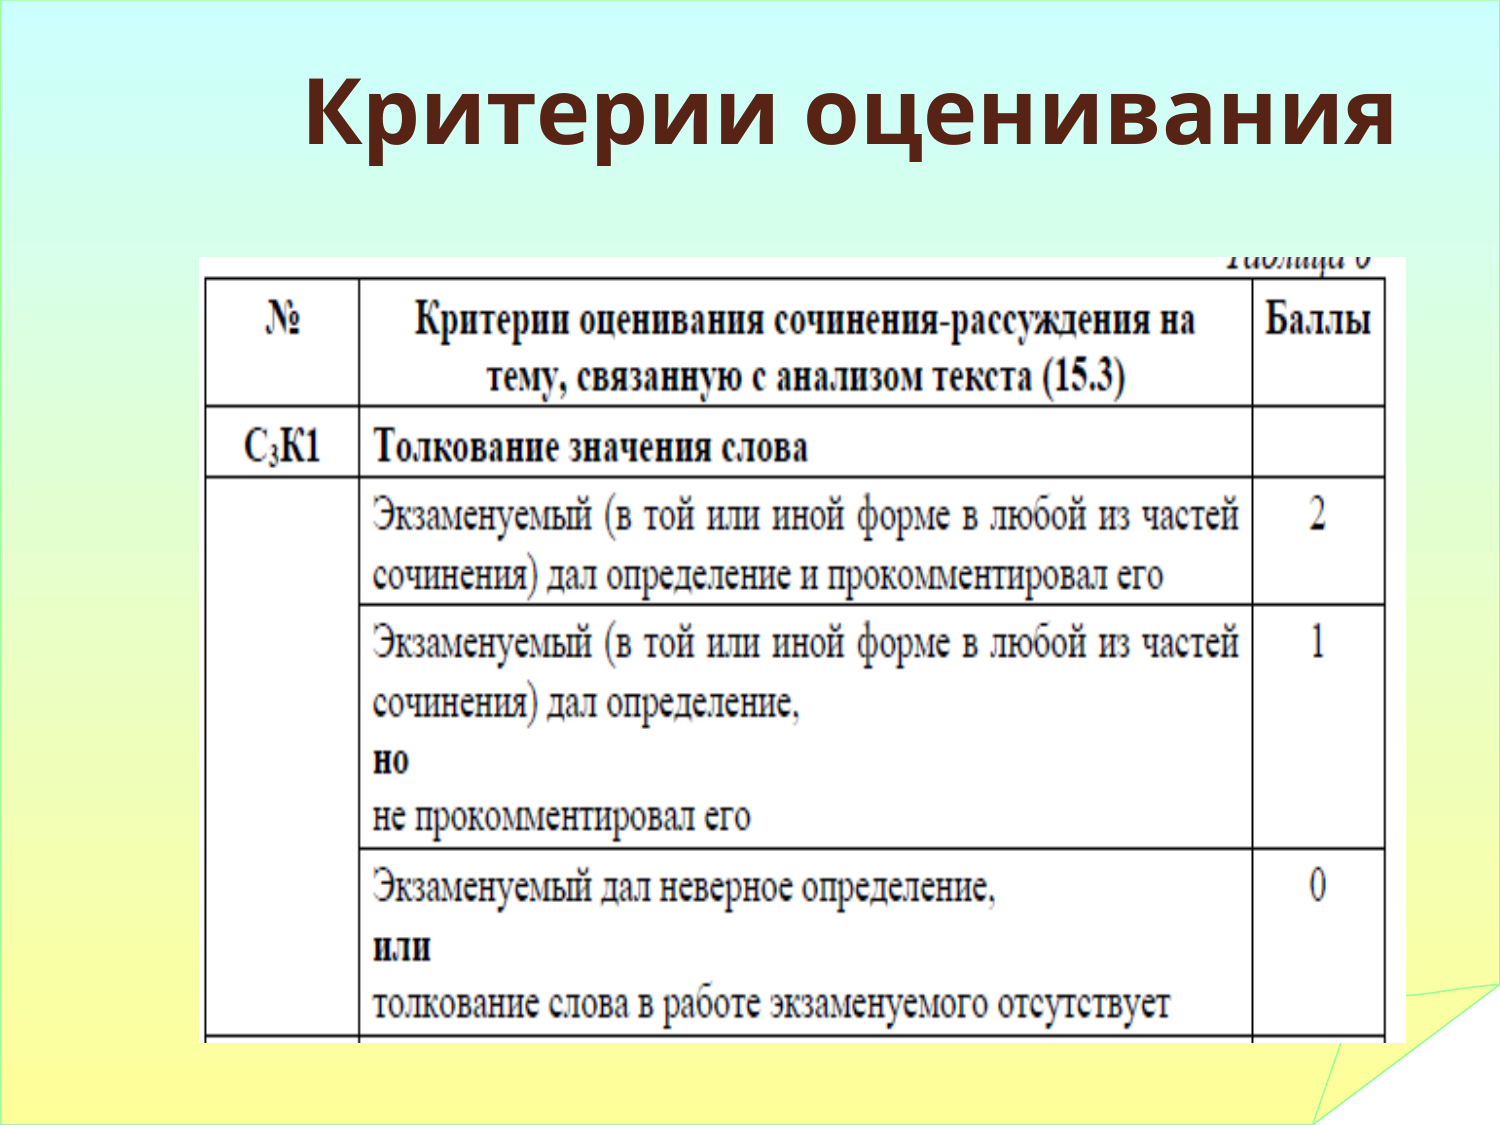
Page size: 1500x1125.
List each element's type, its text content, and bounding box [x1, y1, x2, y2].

title Критерии оценивания [235, 45, 1466, 233]
picture [199, 257, 1407, 1043]
text_box [0, 0, 1500, 1125]
